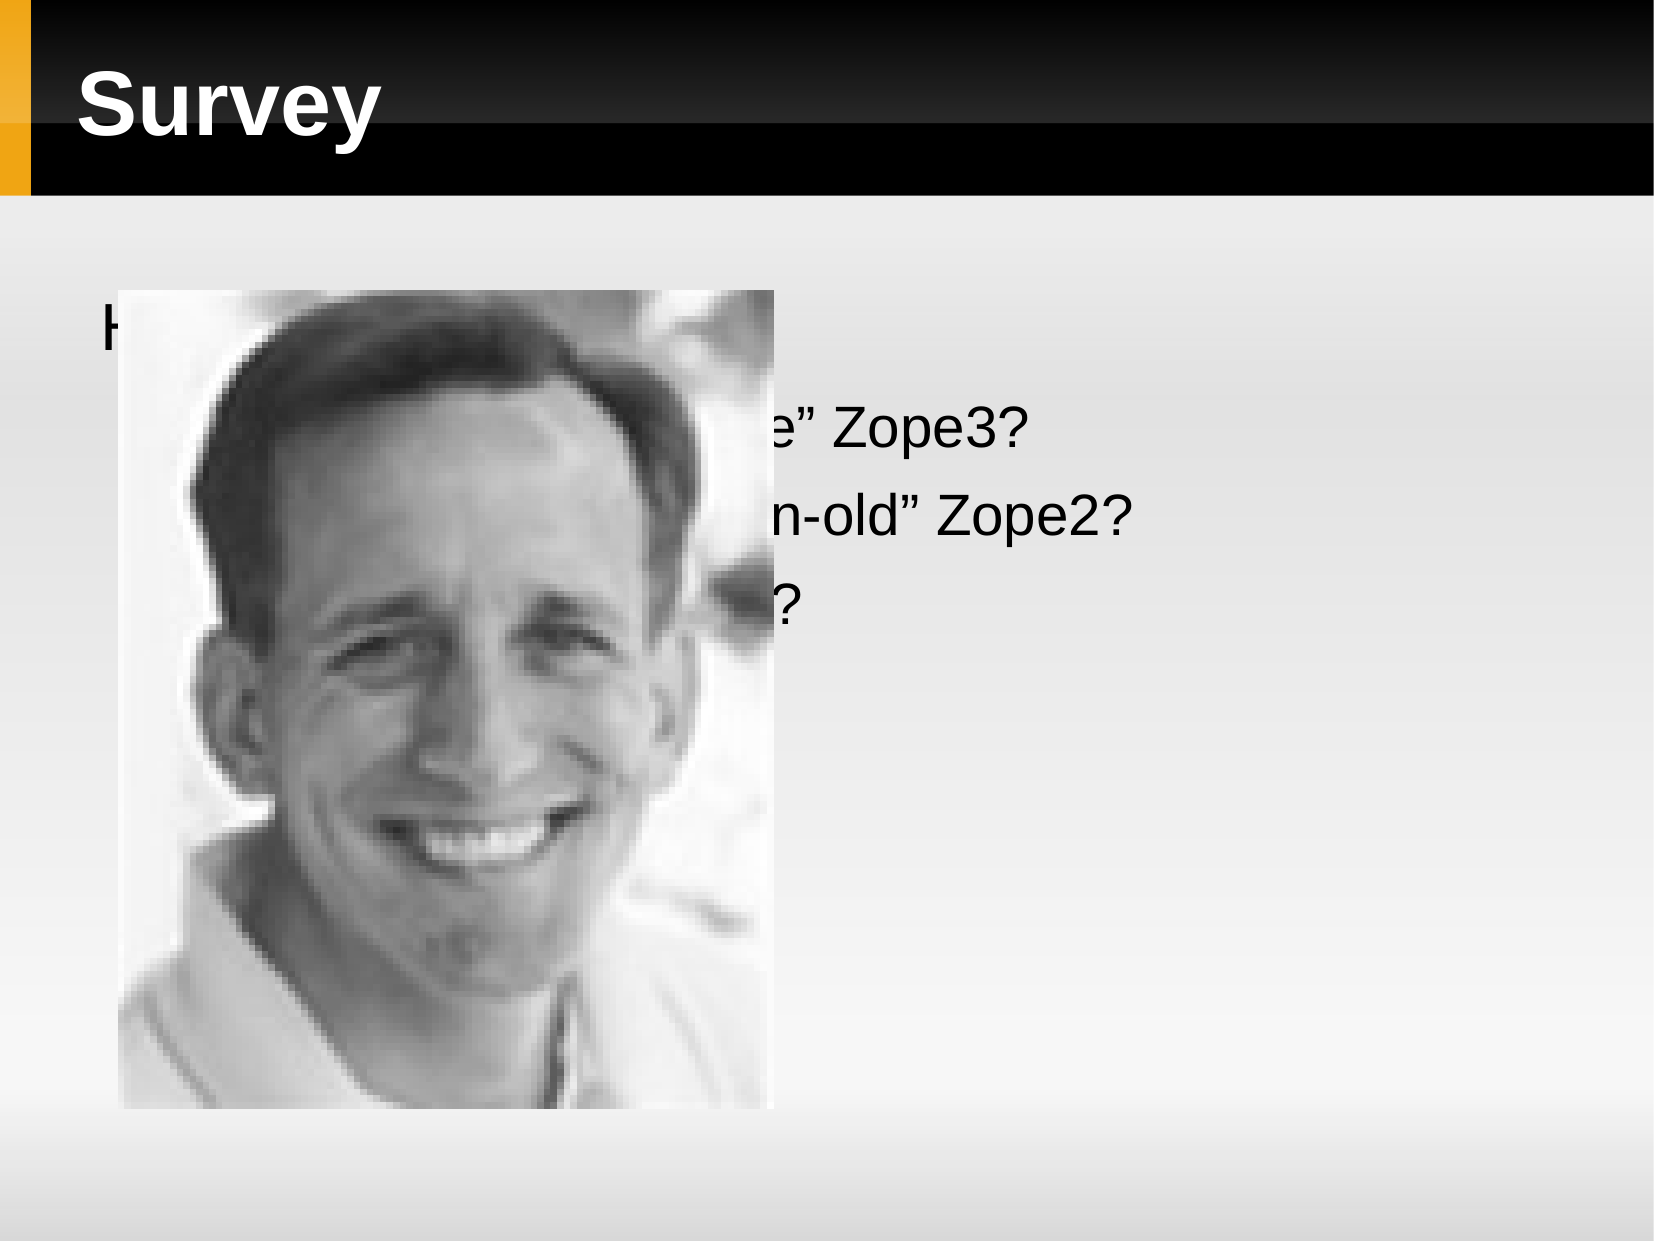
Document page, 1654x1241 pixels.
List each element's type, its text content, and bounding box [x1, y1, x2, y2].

title Survey [76, 0, 1565, 208]
picture [0, 0, 1654, 1241]
list How many developers ... developing with ”pure” Zope3? ... developing with ”plain-old” Zope2? ... developing with Five? [845, 290, 1572, 1109]
